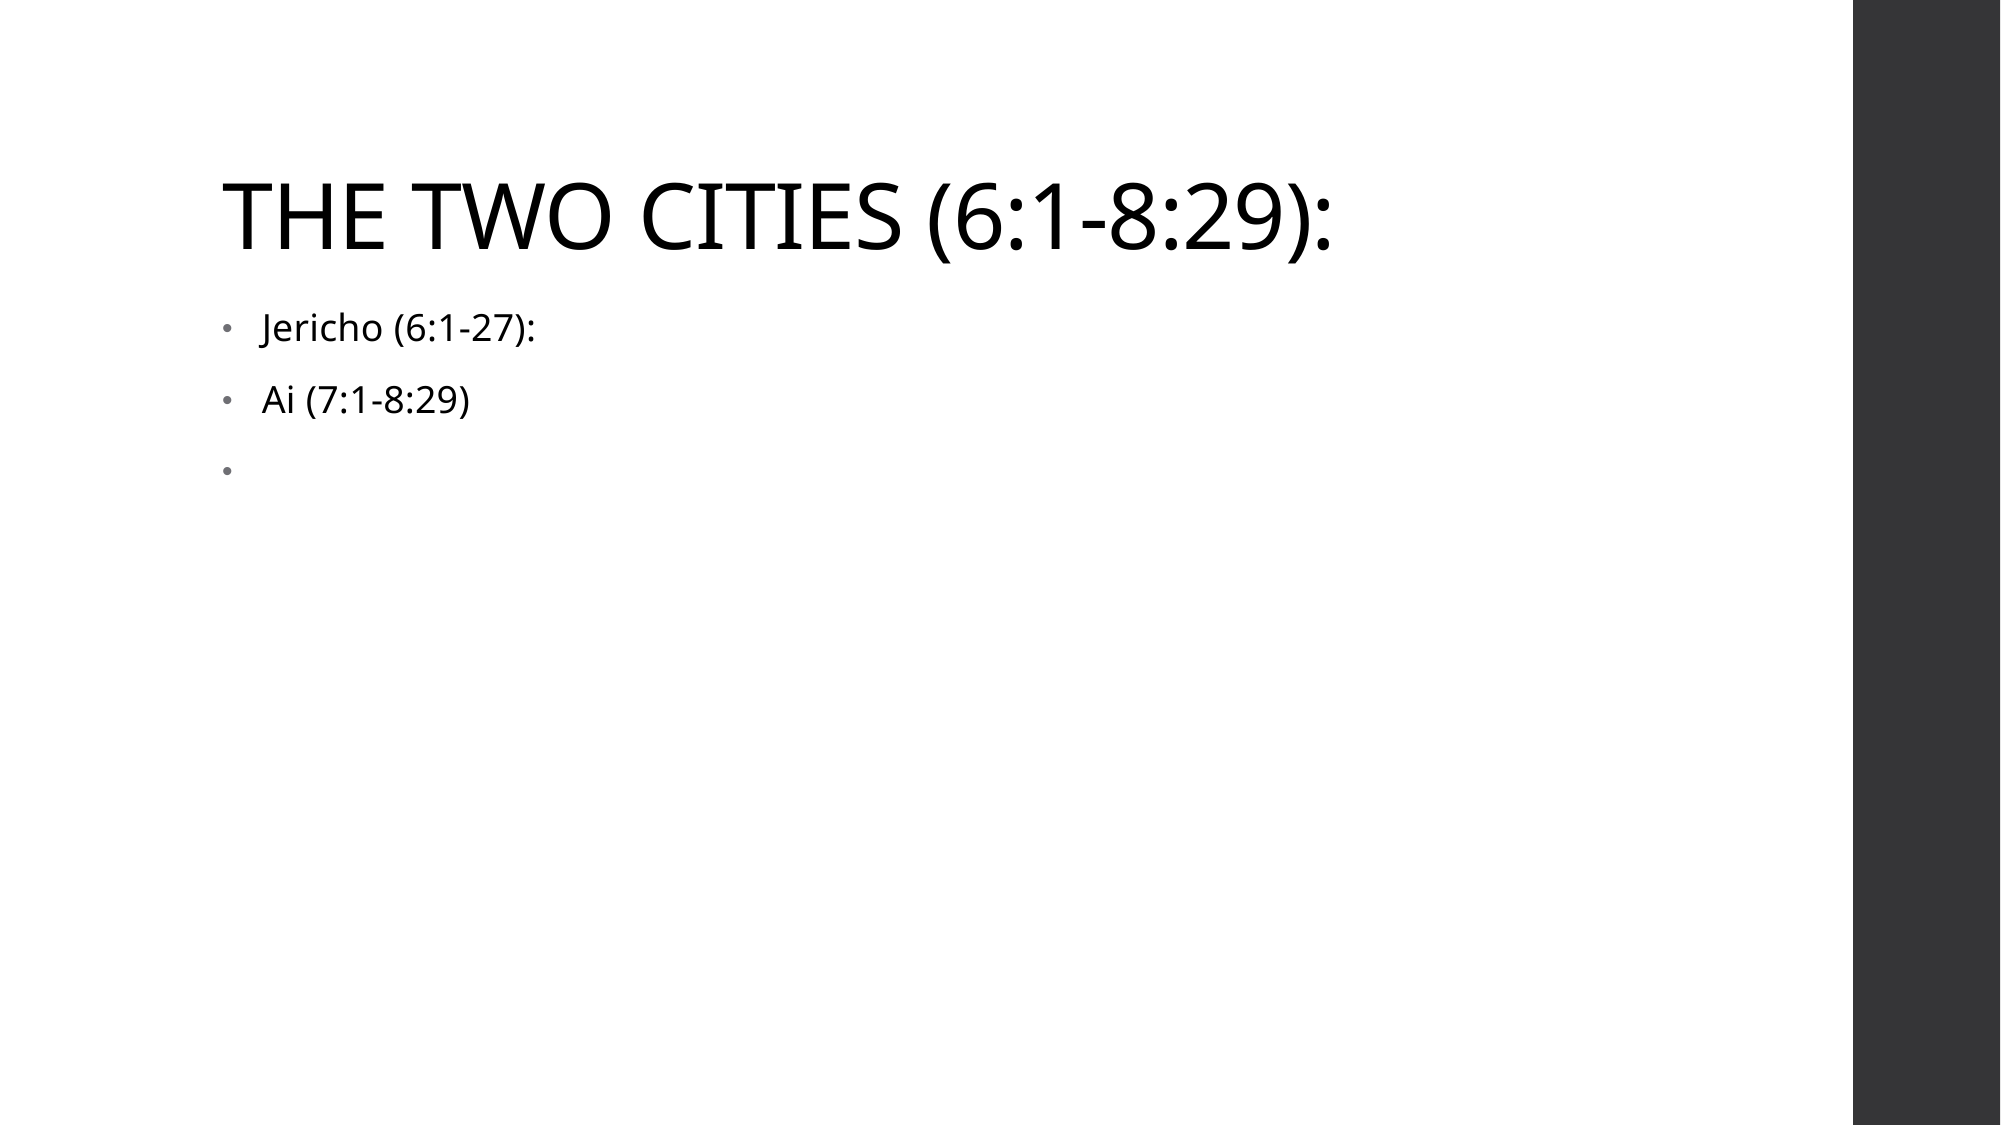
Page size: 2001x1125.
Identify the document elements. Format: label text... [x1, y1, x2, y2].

list Jericho (6:1-27): Ai (7:1-8:29) [206, 299, 1617, 1014]
title THE TWO CITIES (6:1-8:29): [206, 60, 1797, 278]
